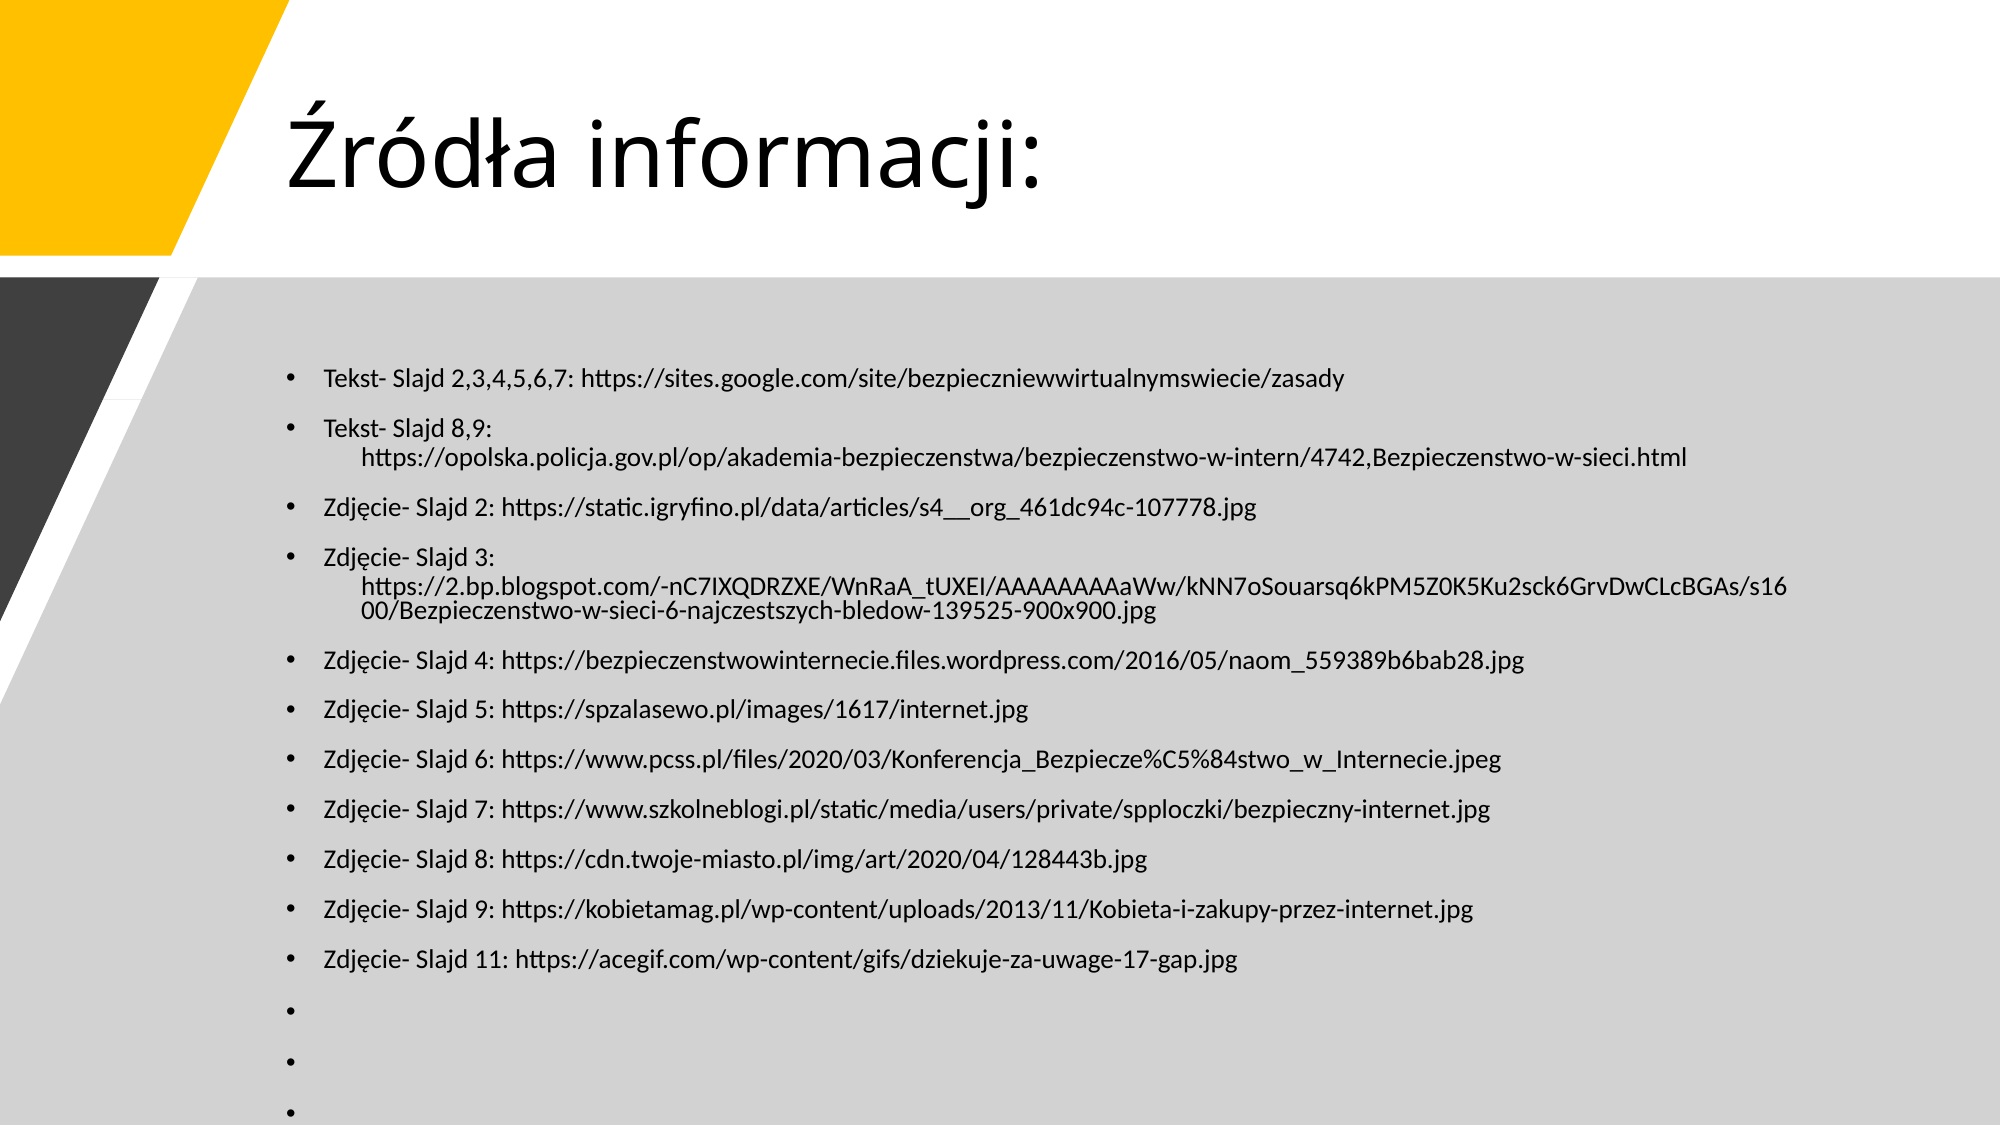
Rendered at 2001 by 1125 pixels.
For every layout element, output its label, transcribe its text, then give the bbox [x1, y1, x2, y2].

text_box [0, 277, 2000, 1125]
text_box [0, 0, 290, 256]
list Tekst- Slajd 2,3,4,5,6,7: https://sites.google.com/site/bezpieczniewwirtualnymswiecie/zasady Tekst- Slajd 8,9: https://opolska.policja.gov.pl/op/akademia-bezpieczenstwa/bezpieczenstwo-w-intern/4742,Bezpieczenstwo-w-sieci.html Zdjęcie- Slajd 2: https://static.igryfino.pl/data/articles/s4__org_461dc94c-107778.jpg Zdjęcie- Slajd 3: https://2.bp.blogspot.com/-nC7IXQDRZXE/WnRaA_tUXEI/AAAAAAAAaWw/kNN7oSouarsq6kPM5Z0K5Ku2sck6GrvDwCLcBGAs/s1600/Bezpieczenstwo-w-sieci-6-najczestszych-bledow-139525-900x900.jpg Zdjęcie- Slajd 4: https://bezpieczenstwowinternecie.files.wordpress.com/2016/05/naom_559389b6bab28.jpg Zdjęcie- Slajd 5: https://spzalasewo.pl/images/1617/internet.jpg Zdjęcie- Slajd 6: https://www.pcss.pl/files/2020/03/Konferencja_Bezpiecze%C5%84stwo_w_Internecie.jpeg Zdjęcie- Slajd 7: https://www.szkolneblogi.pl/static/media/users/private/spploczki/bezpieczny-internet.jpg Zdjęcie- Slajd 8: https://cdn.twoje-miasto.pl/img/art/2020/04/128443b.jpg Zdjęcie- Slajd 9: https://kobietamag.pl/wp-content/uploads/2013/11/Kobieta-i-zakupy-przez-internet.jpg Zdjęcie- Slajd 11: https://acegif.com/wp-content/gifs/dziekuje-za-uwage-17-gap.jpg [271, 356, 1808, 1021]
title Źródła informacji: [271, 60, 1808, 255]
